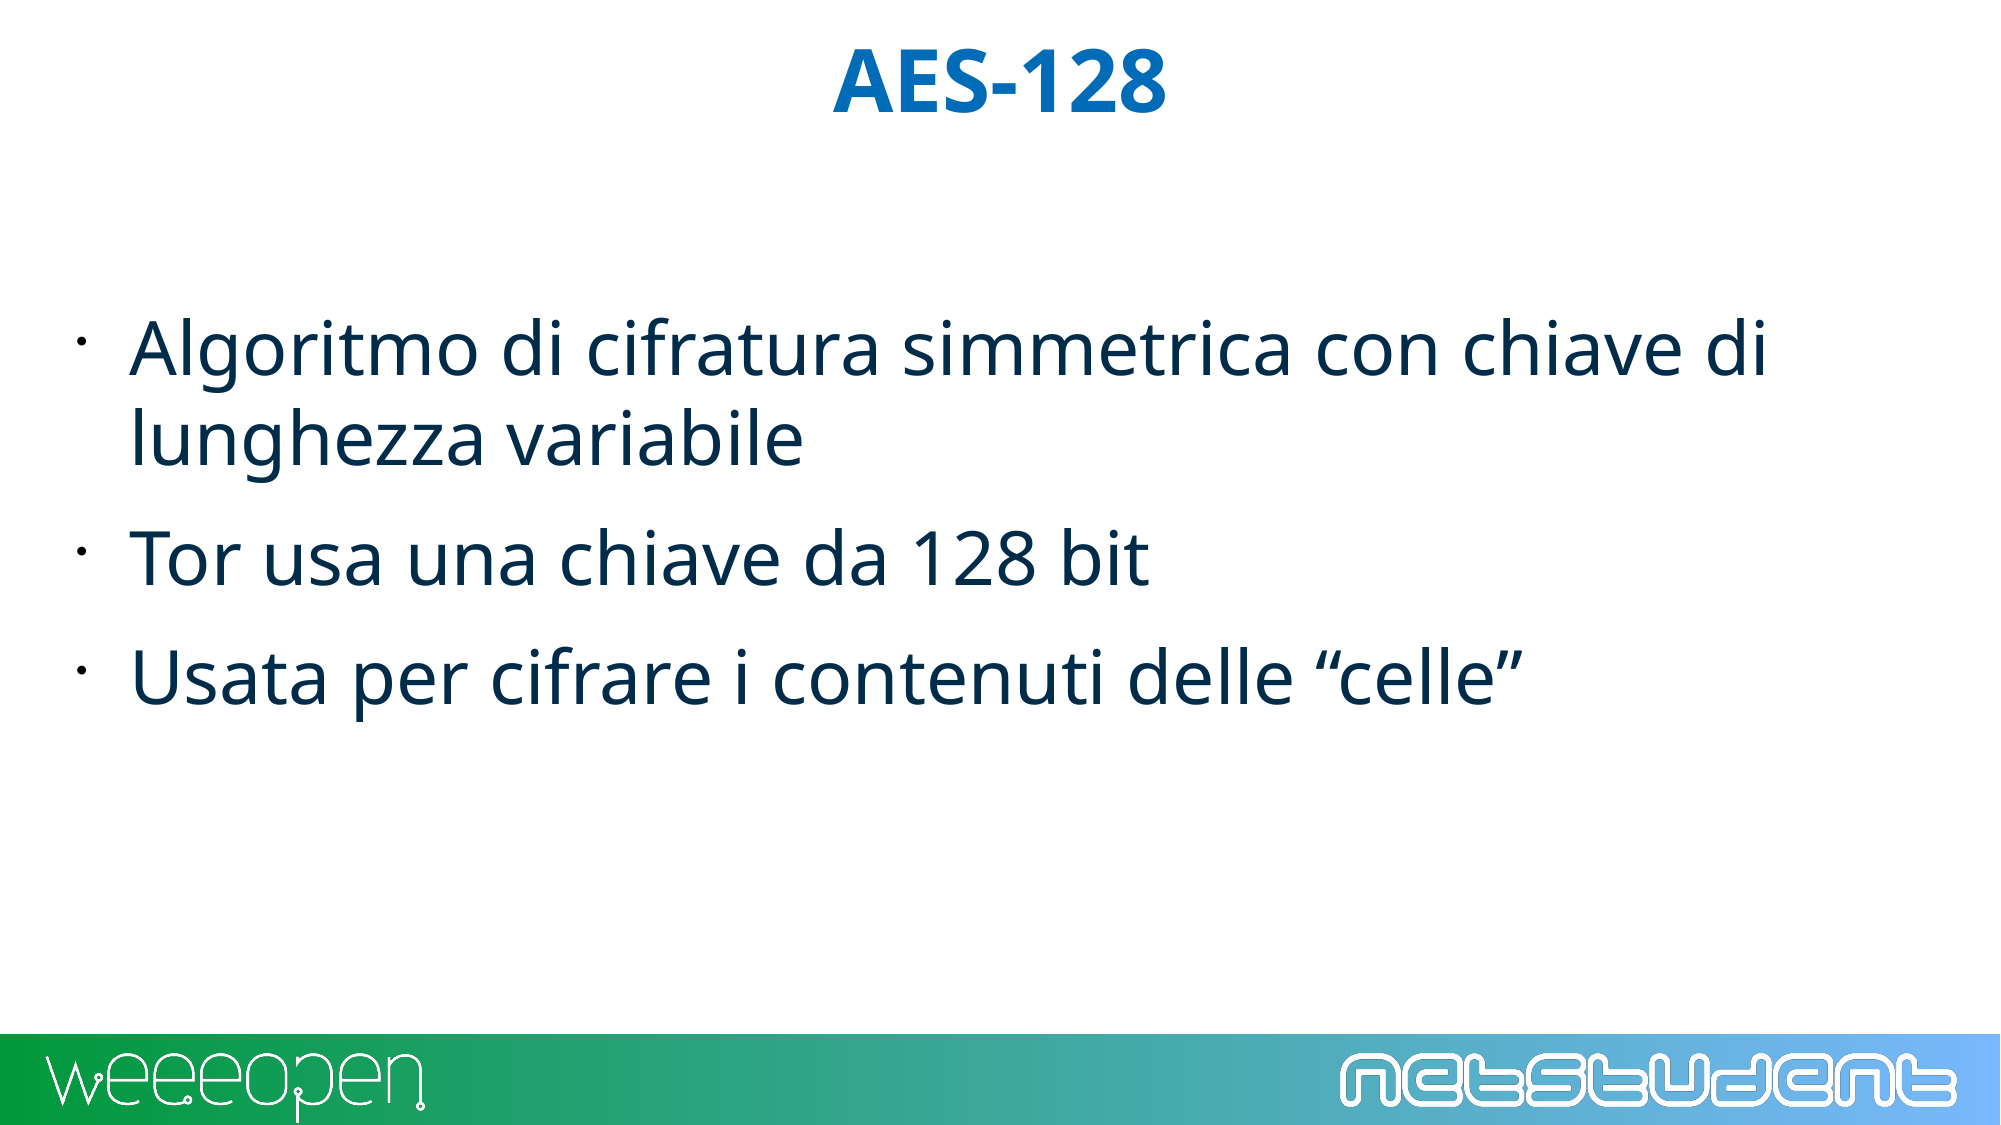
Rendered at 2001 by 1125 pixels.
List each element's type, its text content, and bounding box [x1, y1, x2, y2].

title AES-128 [43, 29, 1959, 247]
picture [45, 1053, 425, 1123]
list Algoritmo di cifratura simmetrica con chiave di lunghezza variabile Tor usa una chiave da 128 bit Usata per cifrare i contenuti delle “celle” [43, 293, 1949, 1008]
picture [1340, 1053, 1957, 1107]
